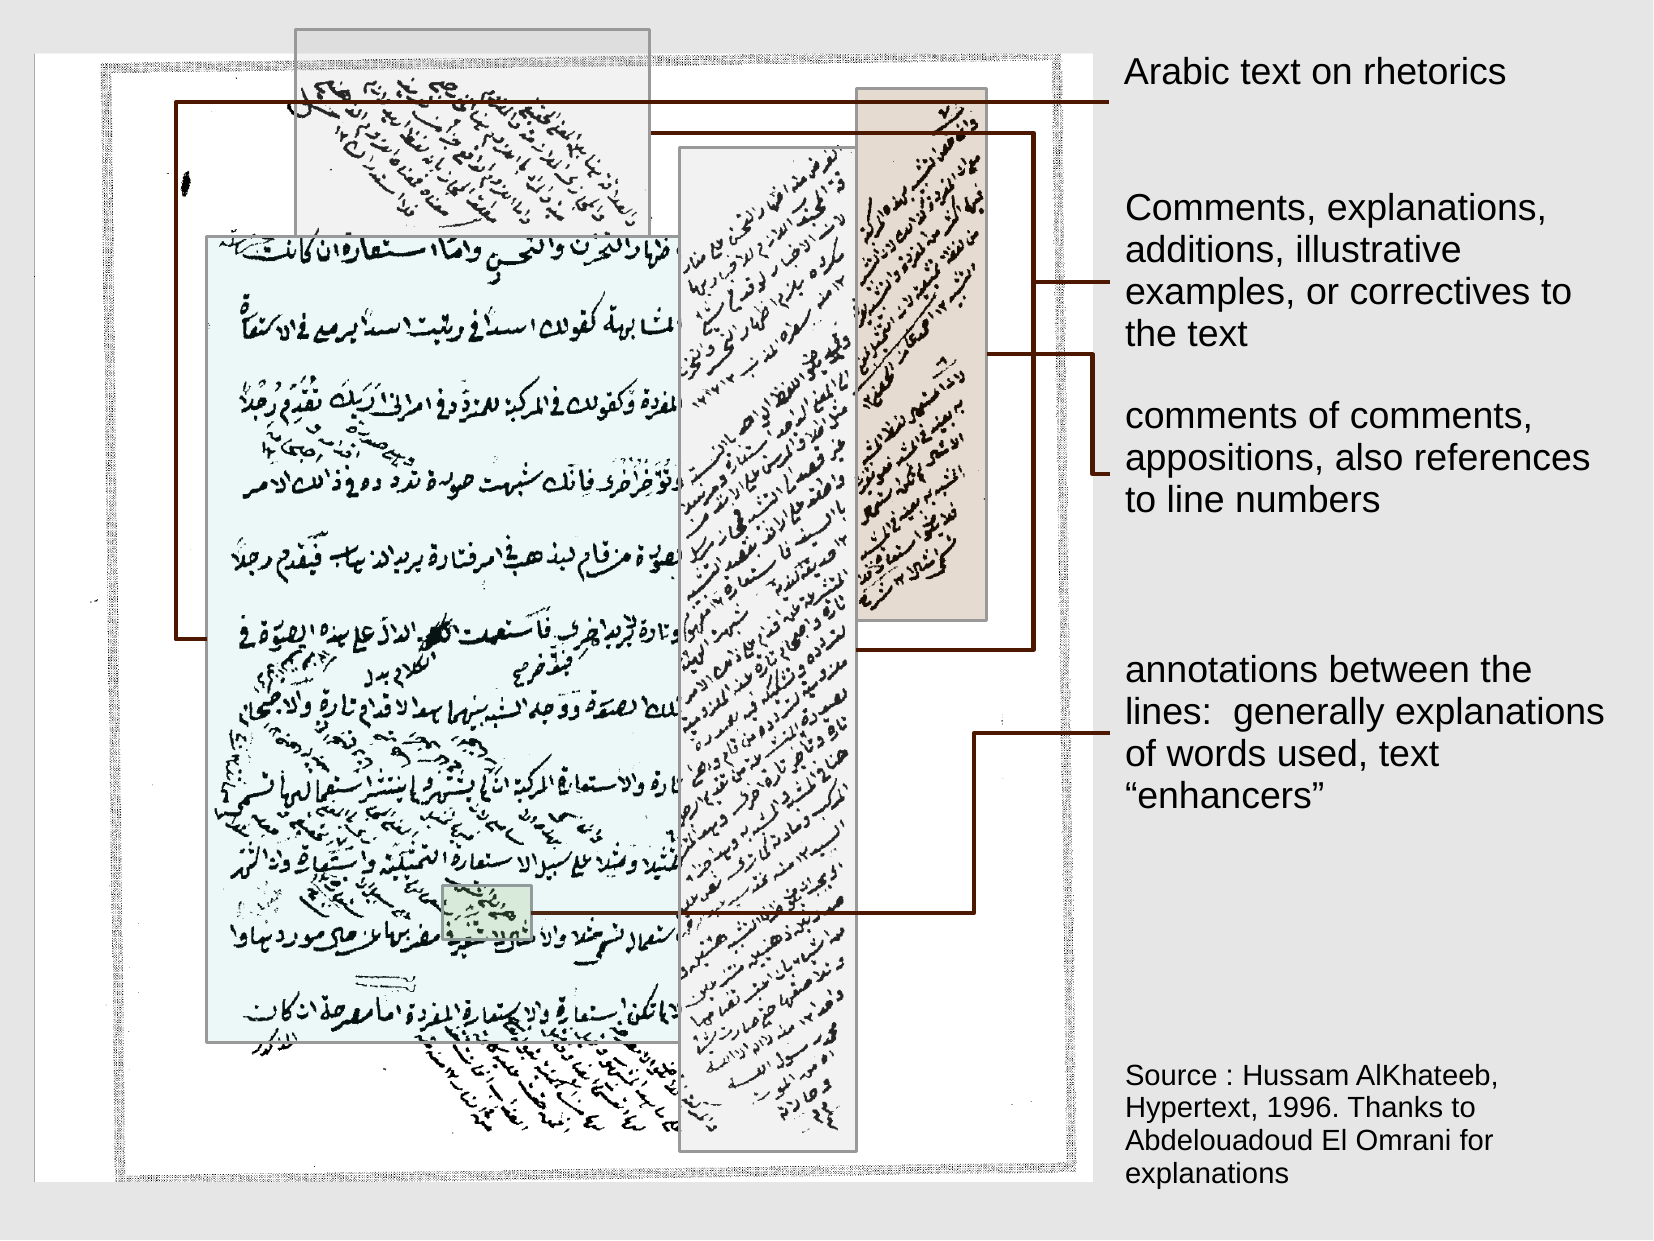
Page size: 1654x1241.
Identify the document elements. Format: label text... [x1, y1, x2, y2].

picture [650, 104, 856, 131]
text_box comments of comments, appositions, also references to line numbers [1110, 387, 1625, 562]
text_box Arabic text on rhetorics [1109, 43, 1642, 162]
text_box [295, 29, 650, 100]
text_box annotations between the lines: generally explanations of words used, text “enhancers” [1110, 641, 1642, 825]
picture [857, 356, 1031, 648]
picture [179, 104, 295, 637]
picture [650, 53, 1093, 100]
picture [33, 53, 1093, 1182]
text_box [206, 104, 987, 1152]
text_box [856, 88, 987, 100]
picture [987, 104, 1093, 280]
picture [650, 135, 856, 236]
picture [987, 135, 1031, 352]
picture [857, 356, 1093, 911]
text_box Source : Hussam AlKhateeb, Hypertext, 1996. Thanks to Abdelouadoud El Omrani for explanations [1110, 1051, 1642, 1198]
text_box [856, 104, 987, 131]
text_box Comments, explanations, additions, illustrative examples, or correctives to the text [1110, 179, 1642, 384]
picture [1035, 284, 1093, 352]
